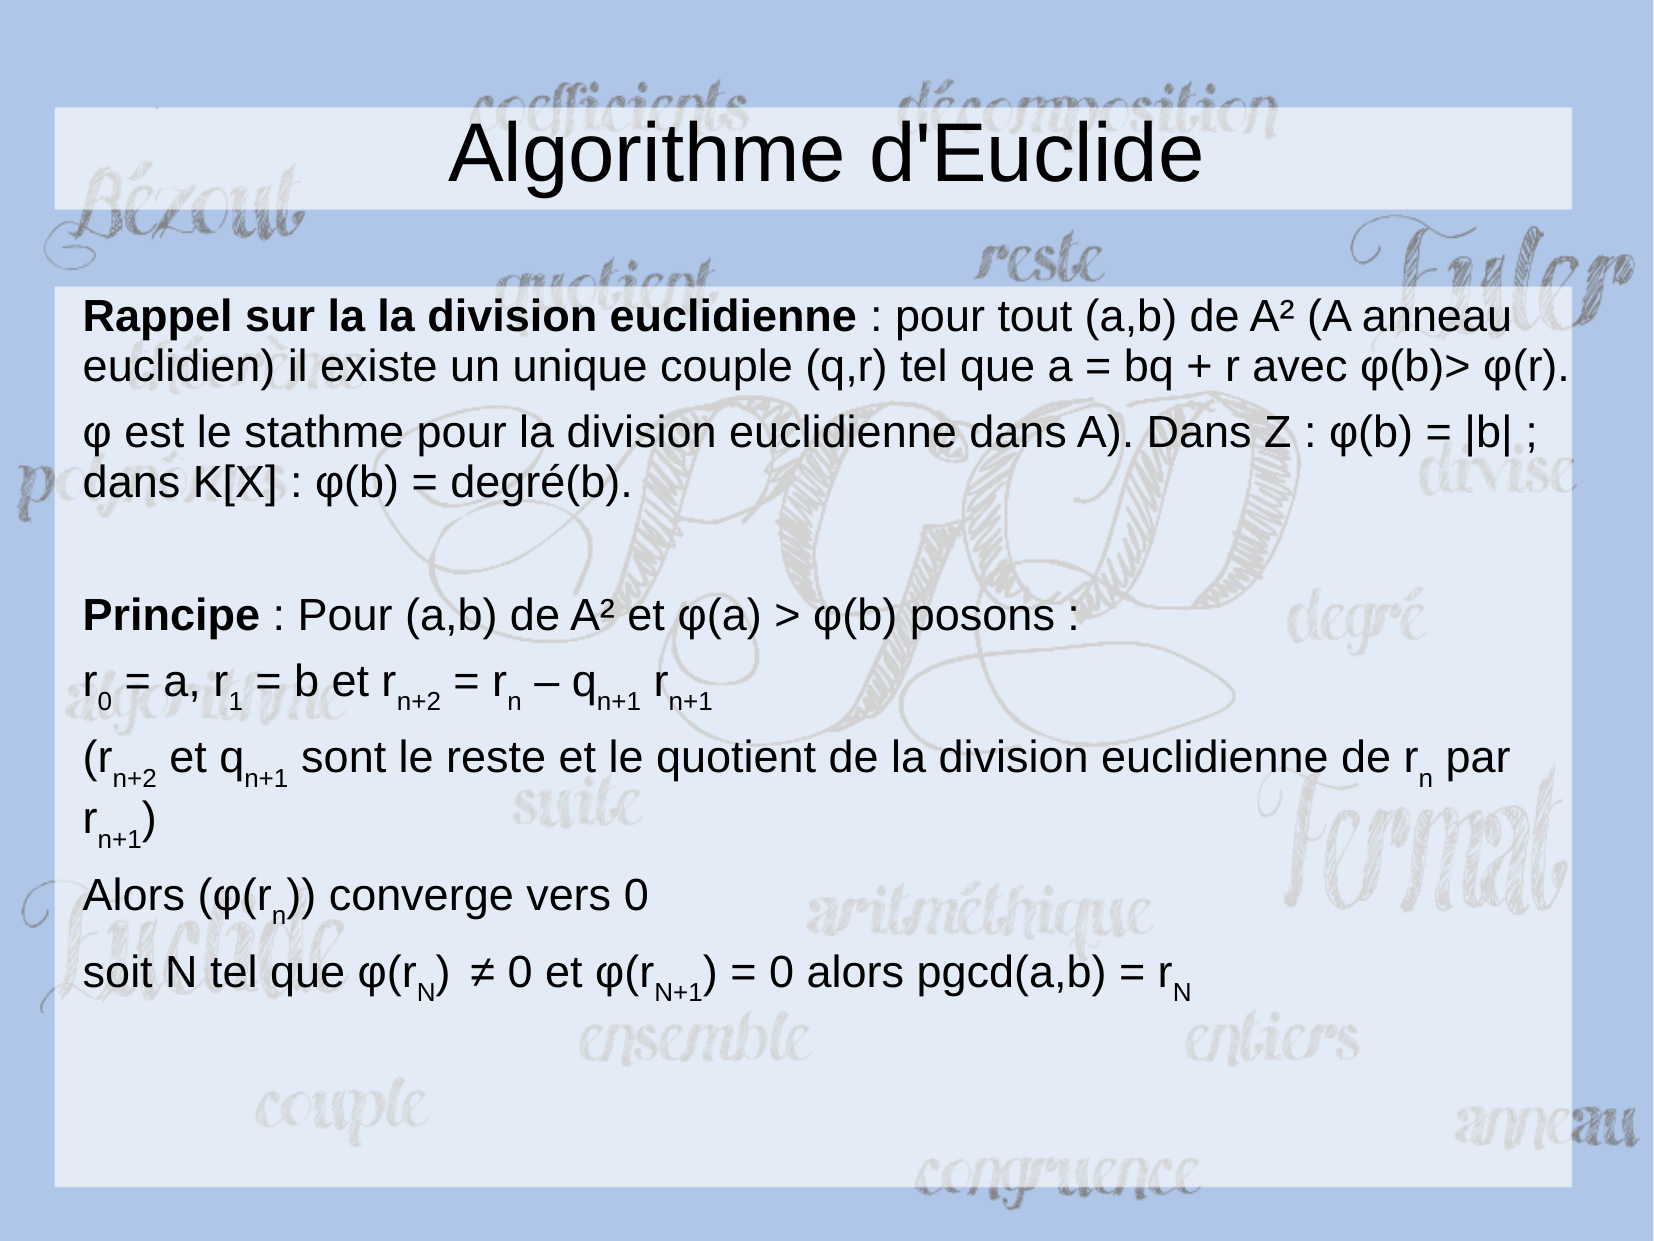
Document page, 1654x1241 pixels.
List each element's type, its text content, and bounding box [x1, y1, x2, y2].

list Rappel sur la la division euclidienne : pour tout (a,b) de A² (A anneau euclidien) il existe un unique couple (q,r) tel que a = bq + r avec φ(b)> φ(r). φ est le stathme pour la division euclidienne dans A). Dans Z : φ(b) = |b| ; dans K[X] : φ(b) = degré(b). Principe : Pour (a,b) de A² et φ(a) > φ(b) posons : r0 = a, r1 = b et rn+2 = rn – qn+1 rn+1 (rn+2 et qn+1 sont le reste et le quotient de la division euclidienne de rn par rn+1) Alors (φ(rn)) converge vers 0 soit N tel que φ(rN) ≠ 0 et φ(rN+1) = 0 alors pgcd(a,b) = rN [82, 290, 1571, 1010]
title Algorithme d'Euclide [82, 49, 1571, 257]
picture [0, 0, 1654, 1241]
